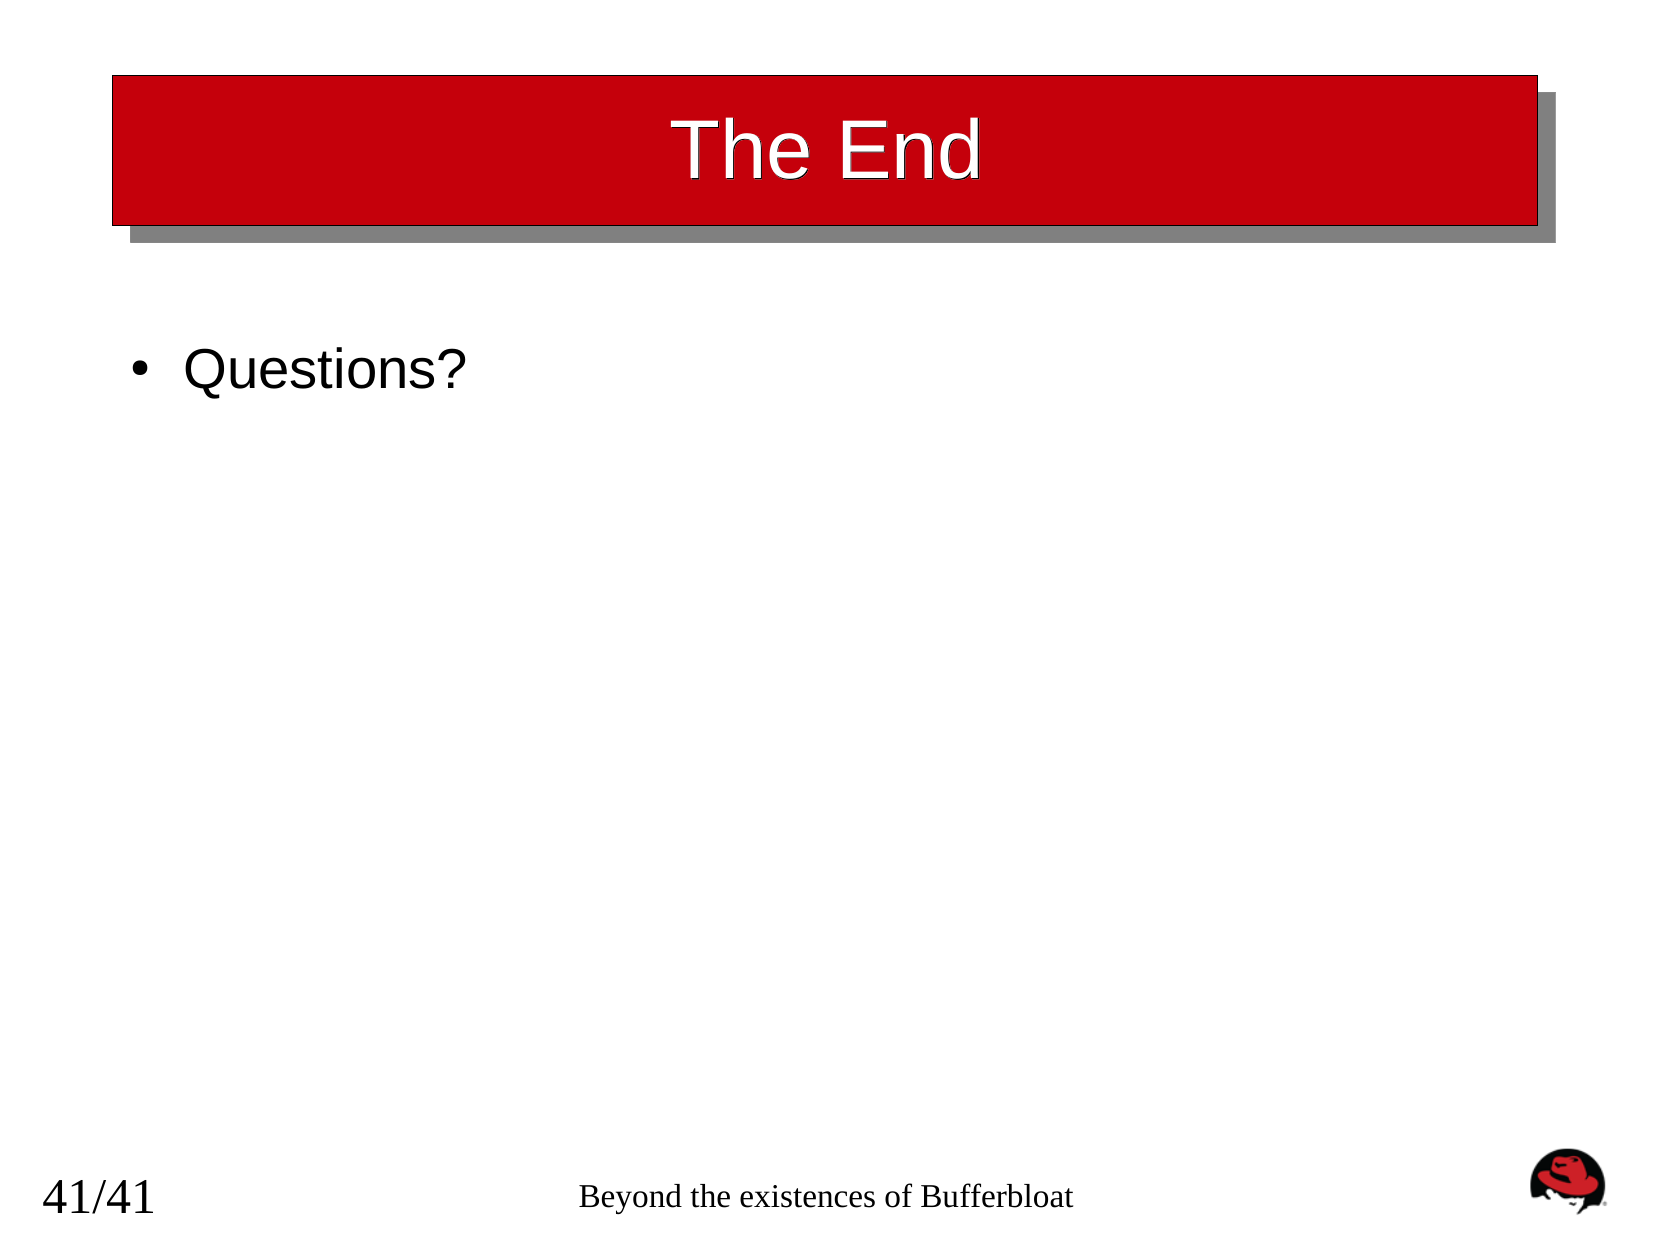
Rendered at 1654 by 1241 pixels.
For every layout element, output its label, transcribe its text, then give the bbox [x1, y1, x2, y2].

list Questions? [112, 337, 1538, 1126]
picture [1529, 1146, 1613, 1224]
title The End [116, 75, 1538, 226]
